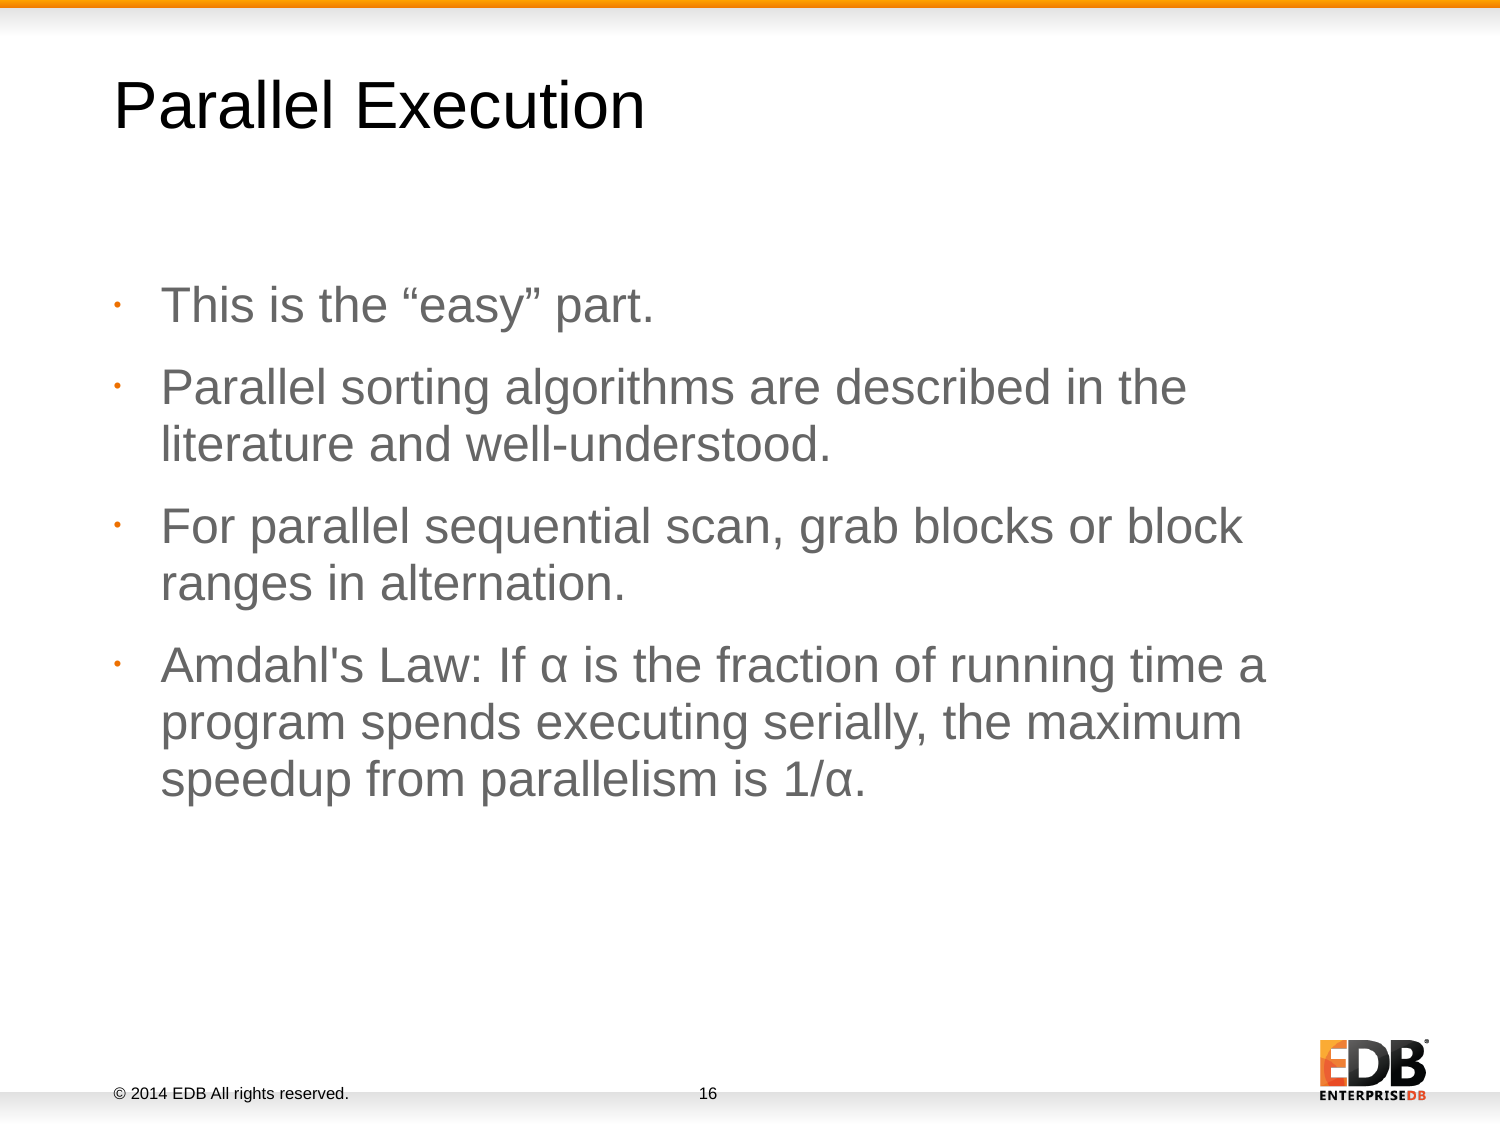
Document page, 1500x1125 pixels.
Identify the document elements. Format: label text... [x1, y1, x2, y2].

list This is the “easy” part. Parallel sorting algorithms are described in the literature and well-understood. For parallel sequential scan, grab blocks or block ranges in alternation. Amdahl's Law: If α is the fraction of running time a program spends executing serially, the maximum speedup from parallelism is 1/α. [98, 270, 1403, 991]
title Parallel Execution [98, 26, 1403, 188]
picture [1318, 1036, 1430, 1101]
